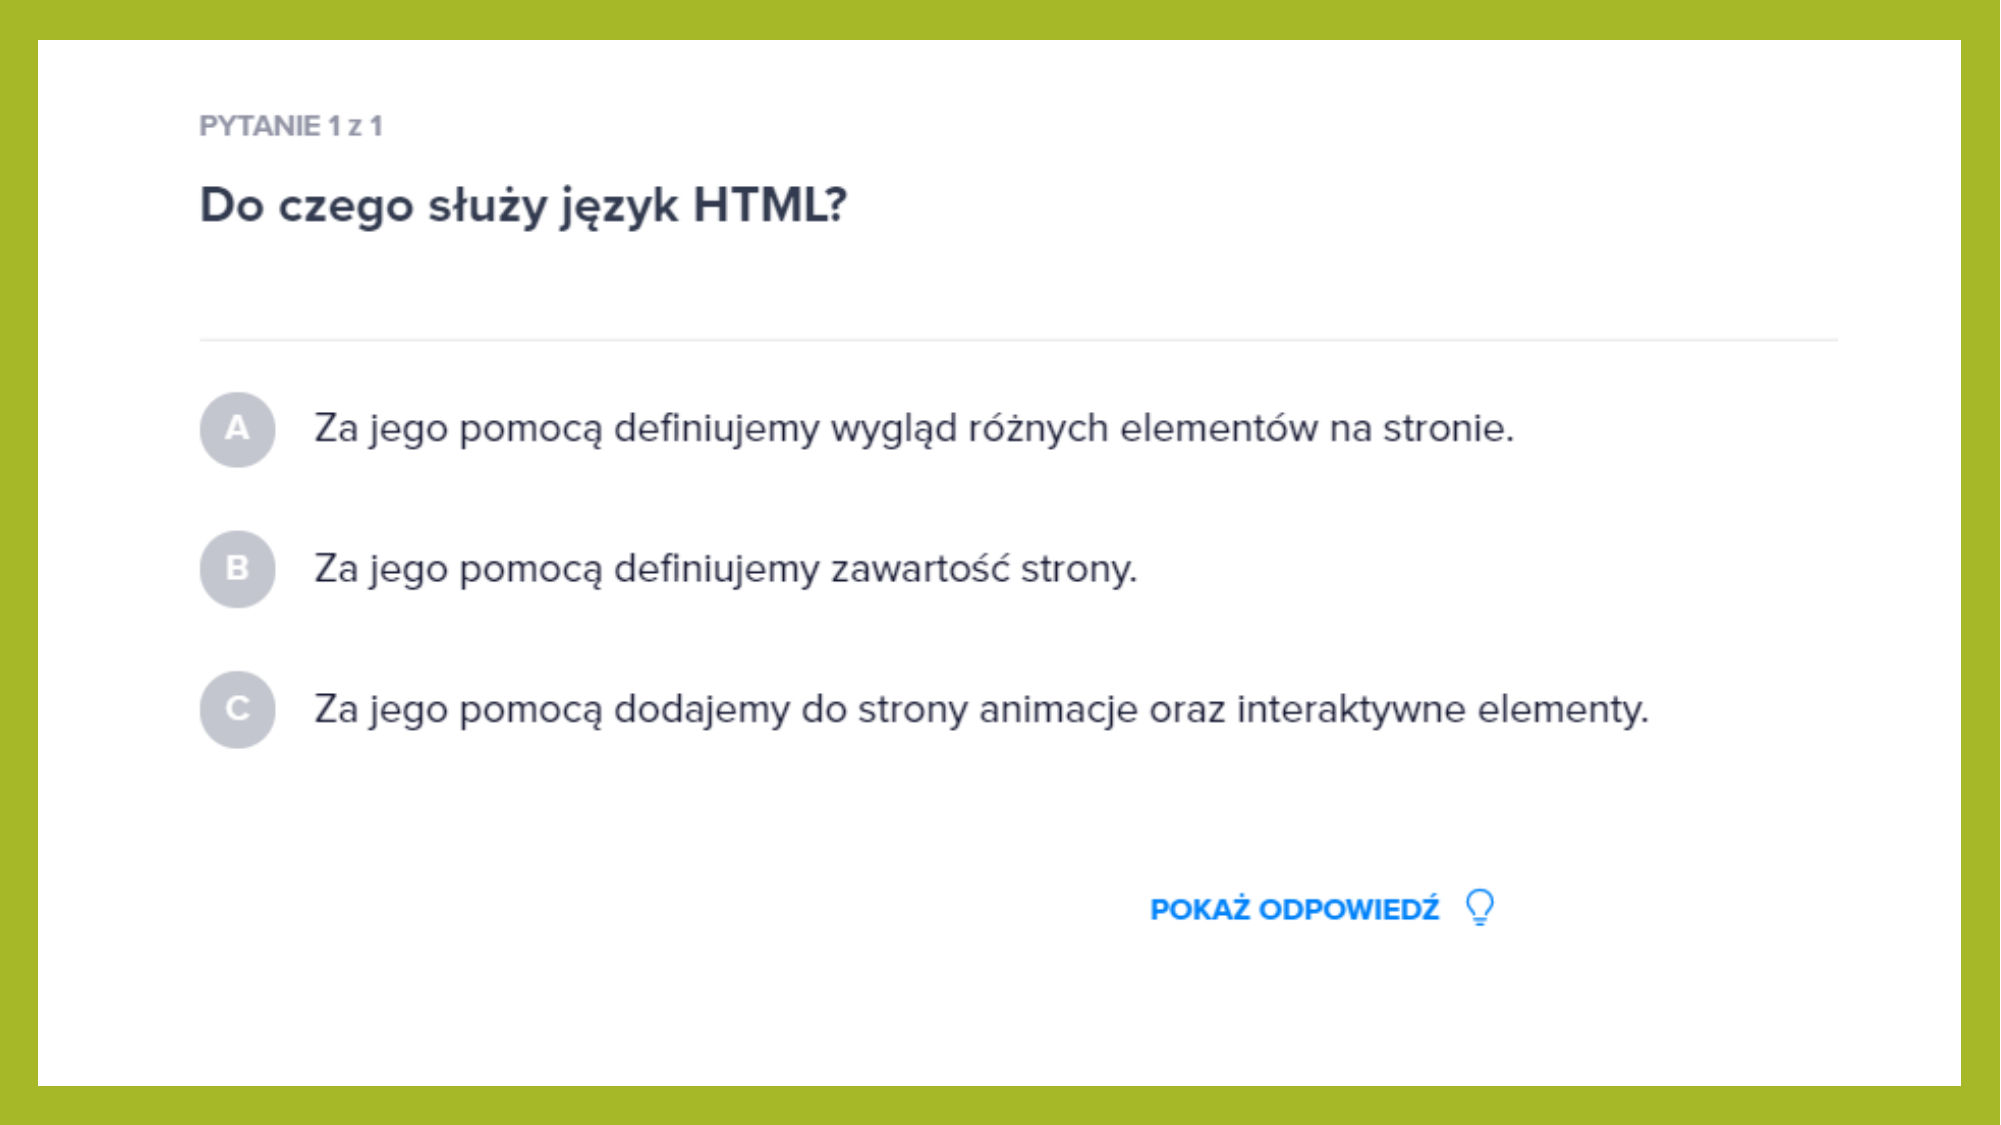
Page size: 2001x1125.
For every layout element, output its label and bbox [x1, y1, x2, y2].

picture [115, 71, 1838, 1028]
